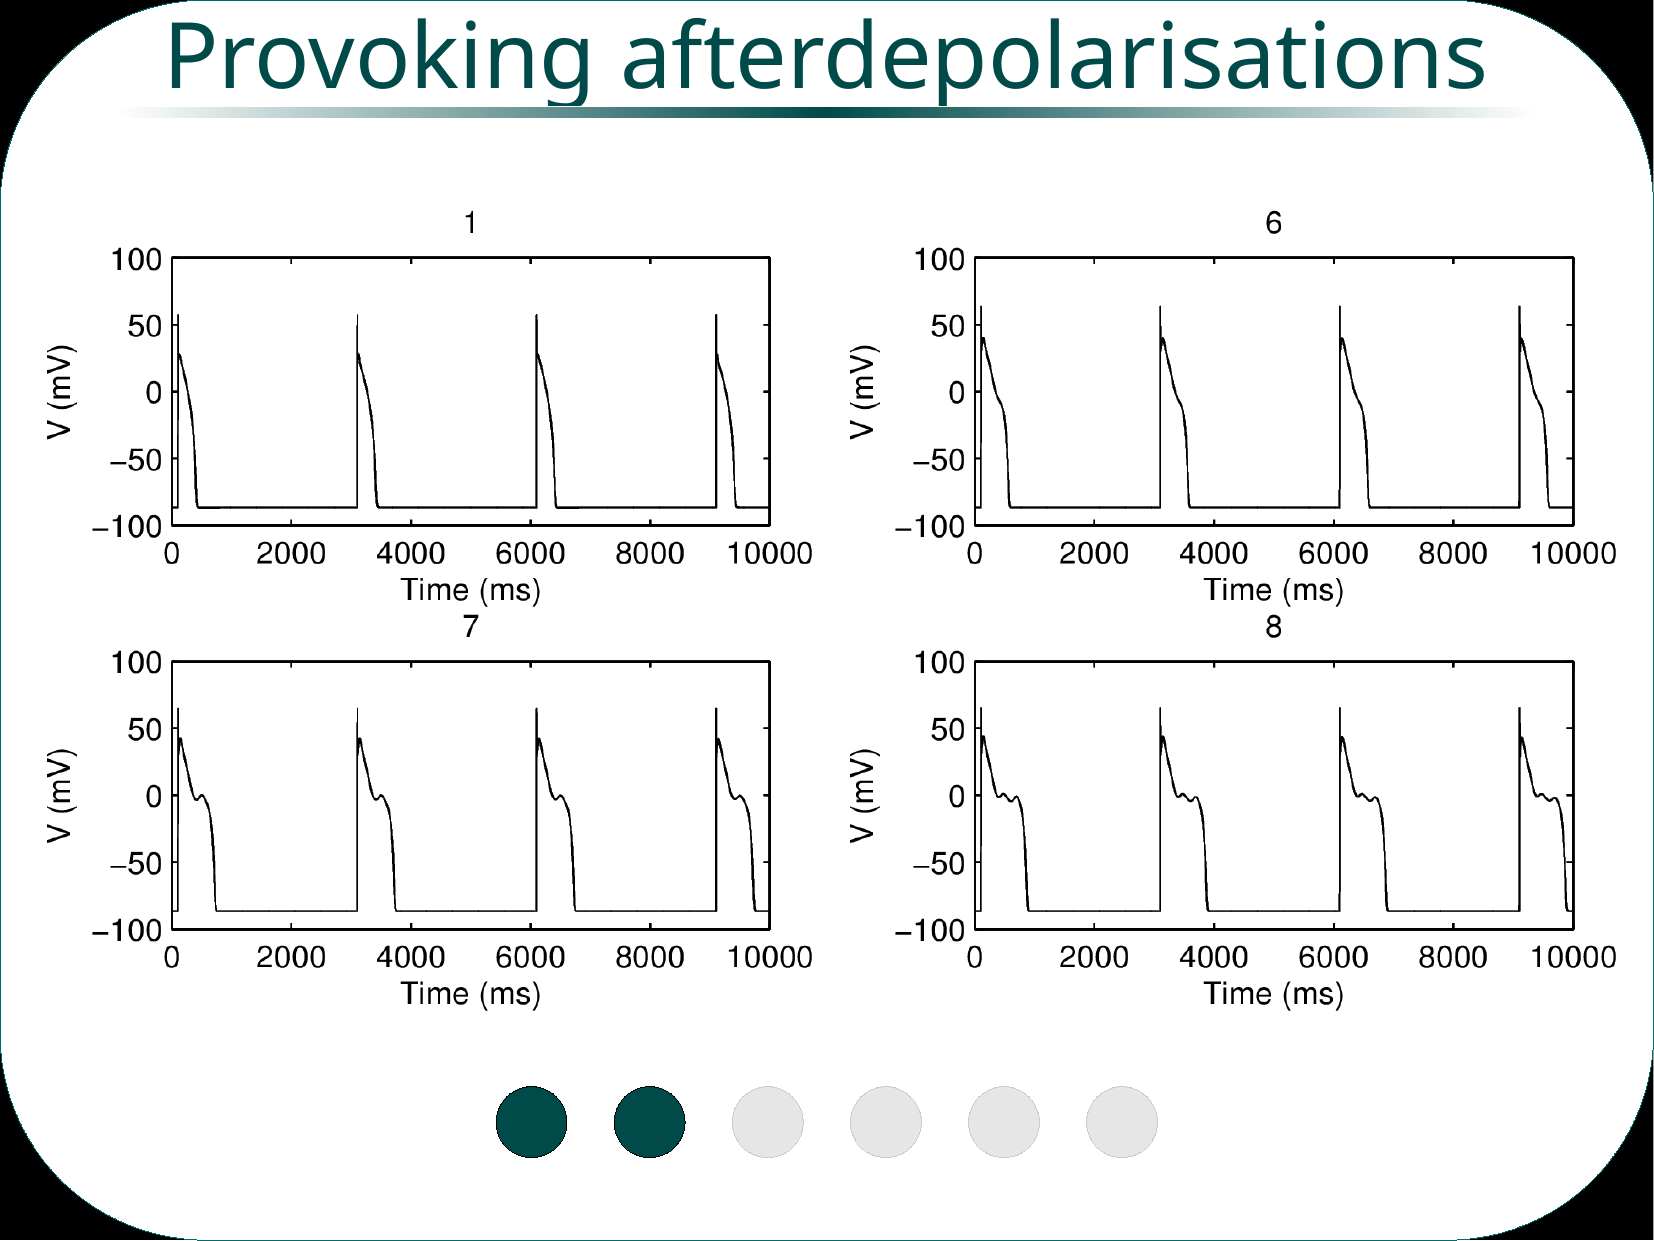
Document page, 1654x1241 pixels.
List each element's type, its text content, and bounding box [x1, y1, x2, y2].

title Provoking afterdepolarisations [82, 0, 1571, 157]
text_box [118, 106, 1536, 119]
text_box [0, 41, 1654, 1241]
picture [35, 191, 1625, 1016]
